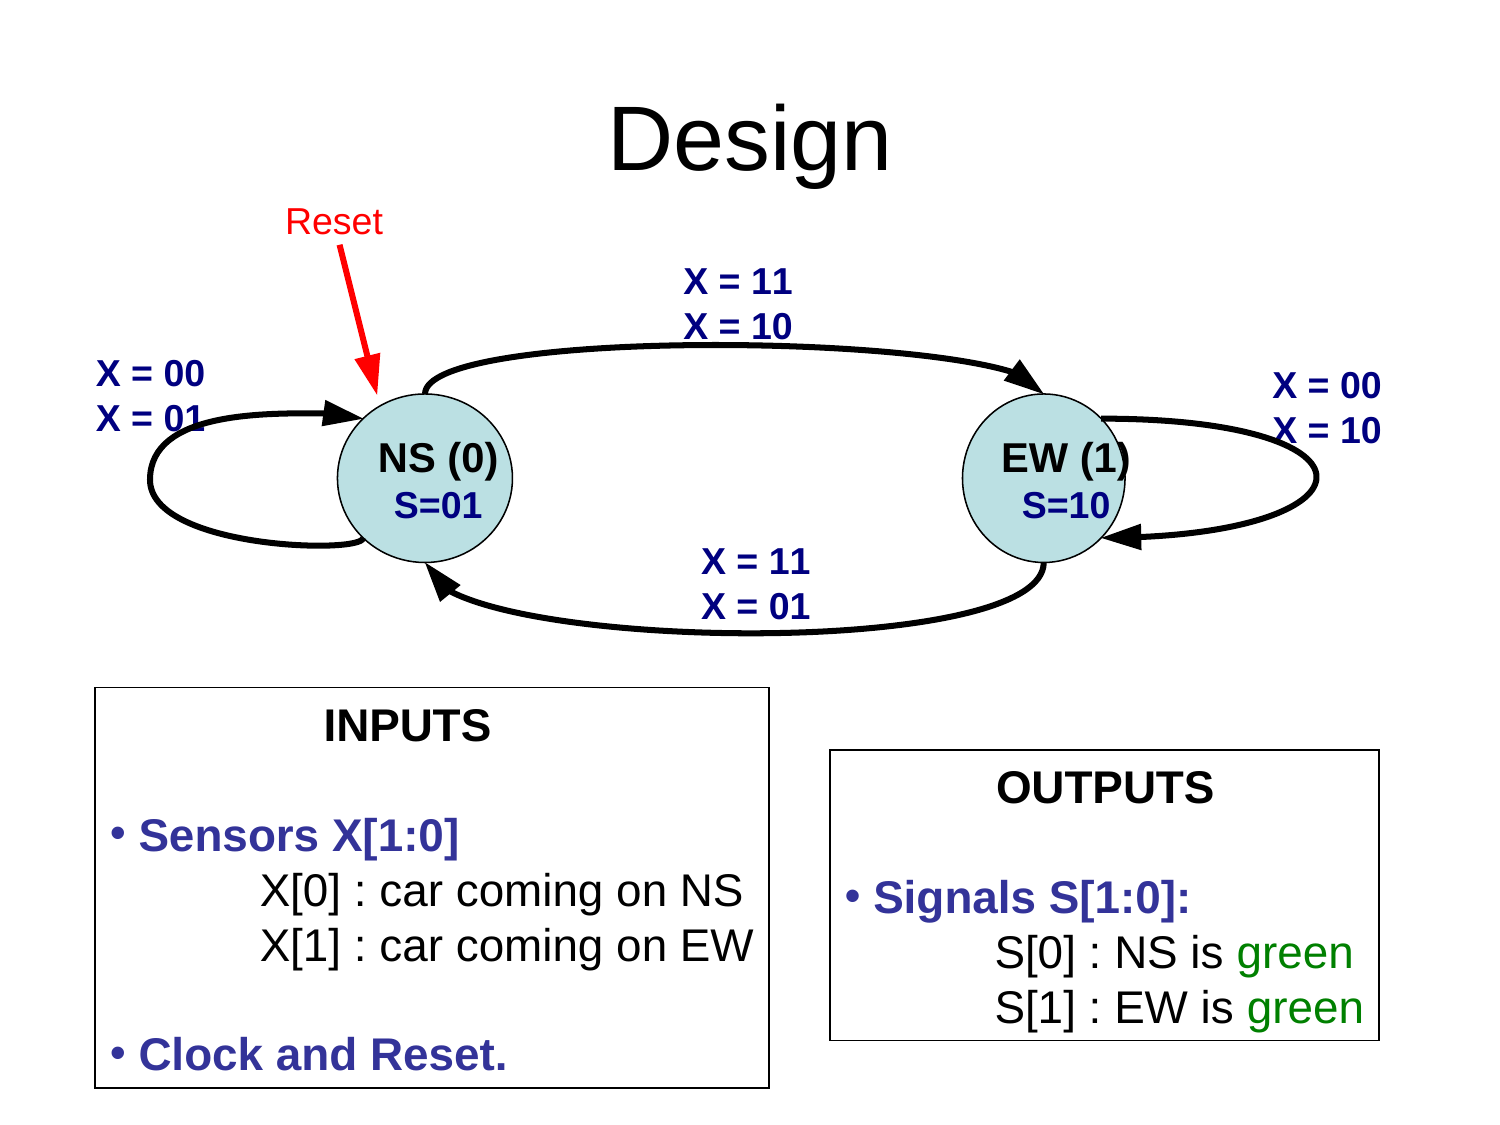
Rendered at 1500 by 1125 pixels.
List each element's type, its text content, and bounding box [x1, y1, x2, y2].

text_box NS (0) S=01 [337, 394, 513, 563]
text_box X = 00 X = 01 [81, 341, 221, 448]
text_box Reset [270, 189, 398, 250]
text_box X = 11 X = 10 [668, 249, 819, 345]
text_box X = 00 X = 10 [1257, 353, 1397, 459]
text_box OUTPUTS Signals S[1:0]: S[0] : NS is green S[1] : EW is green [829, 750, 1379, 1041]
text_box X = 00 X = 01 [168, 424, 221, 448]
text_box EW (1) S=10 [962, 393, 1126, 563]
text_box X = 11 X = 10 [668, 349, 819, 355]
text_box INPUTS Sensors X[1:0] X[0] : car coming on NS X[1] : car coming on EW Clock and Reset. [95, 687, 769, 1088]
text_box X = 11 X = 01 [686, 529, 836, 629]
text_box X = 00 X = 10 [1257, 439, 1301, 459]
title Design [75, 45, 1426, 233]
